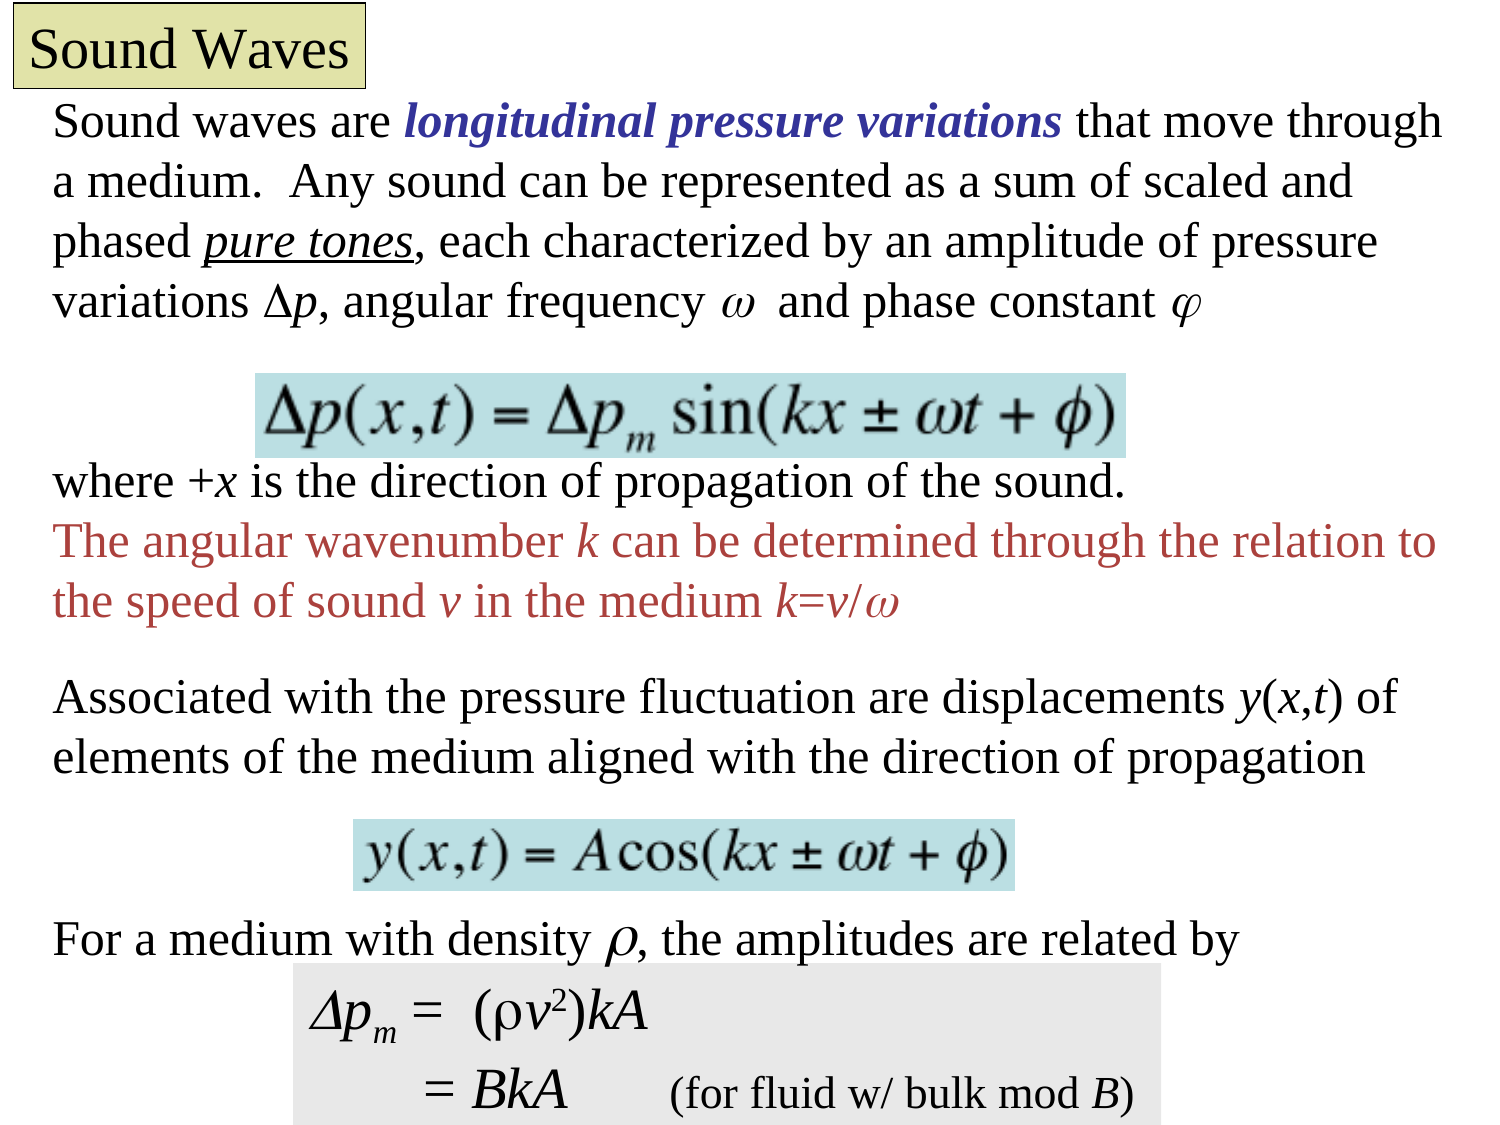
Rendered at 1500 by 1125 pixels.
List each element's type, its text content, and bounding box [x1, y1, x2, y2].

text_box Sound waves are longitudinal pressure variations that move through a medium. Any sound can be represented as a sum of scaled and phased pure tones, each characterized by an amplitude of pressure variations Δp, angular frequency ω and phase constant φ where +x is the direction of propagation of the sound. The angular wavenumber k can be determined through the relation to the speed of sound v in the medium k=v/ω Associated with the pressure fluctuation are displacements y(x,t) of elements of the medium aligned with the direction of propagation For a medium with density ρ, the amplitudes are related by [37, 79, 1500, 976]
picture [353, 819, 1015, 891]
picture [255, 373, 1126, 458]
text_box Sound Waves [13, 3, 366, 89]
text_box Δpm = (ρv2)kA = BkA (for fluid w/ bulk mod B) [293, 976, 1162, 1125]
